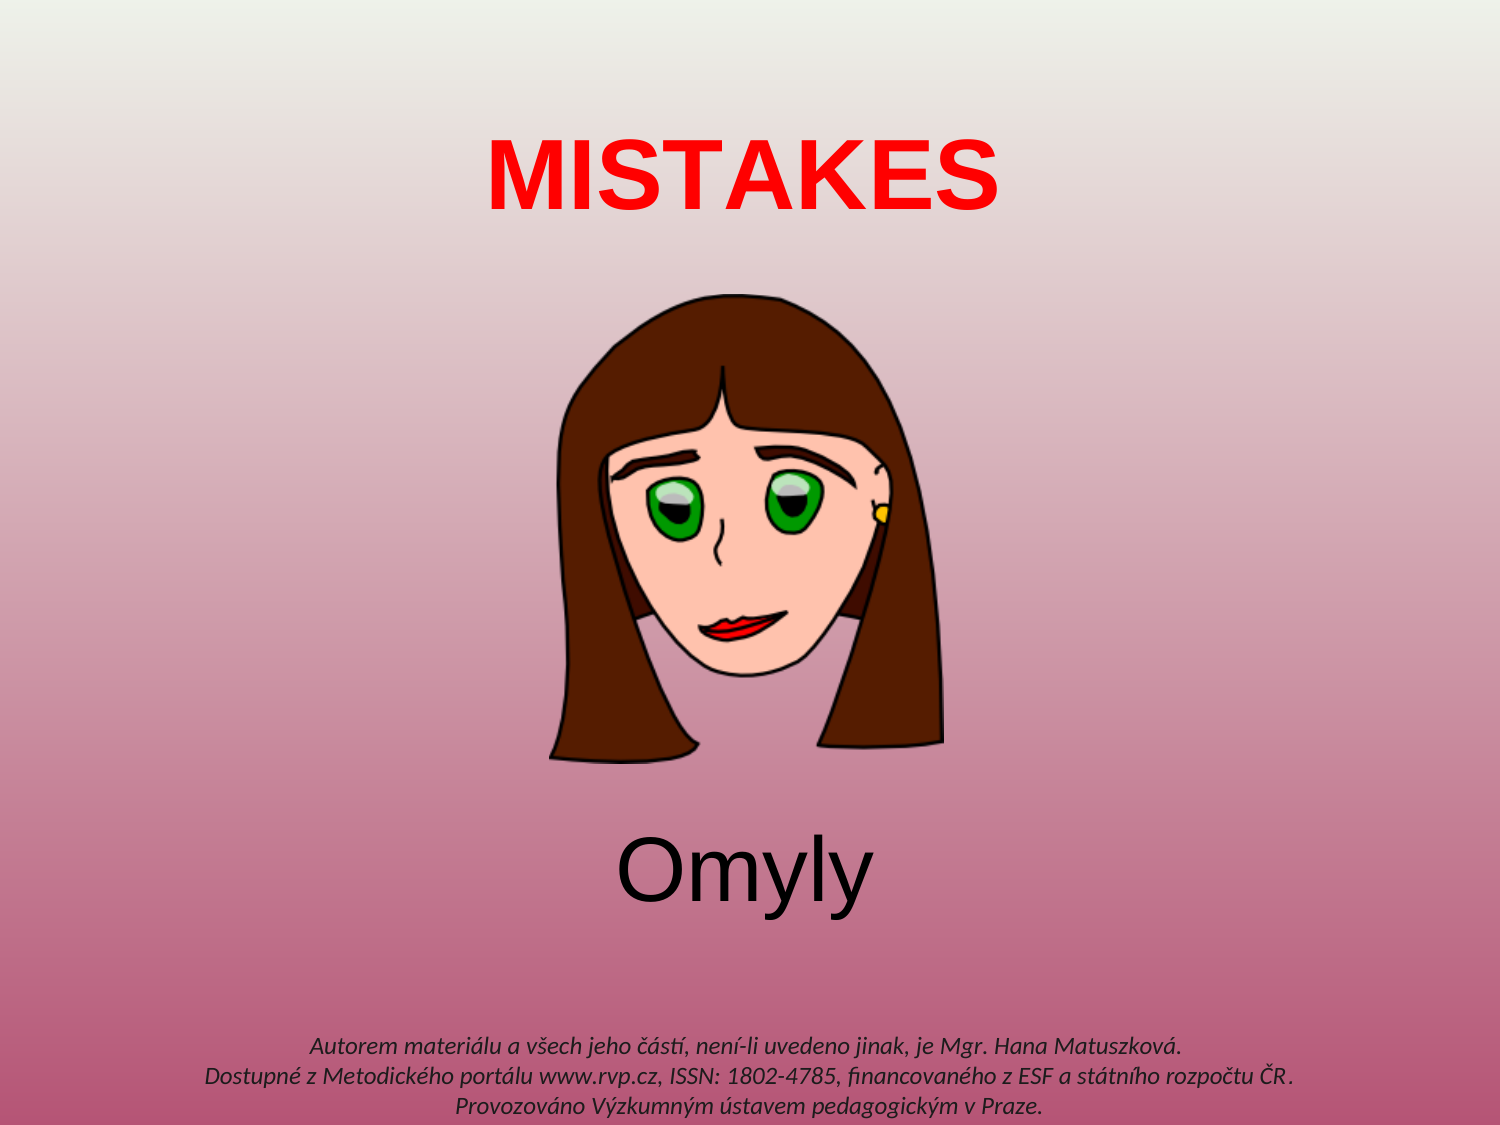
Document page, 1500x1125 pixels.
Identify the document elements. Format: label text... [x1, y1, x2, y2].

text_box Autorem materiálu a všech jeho částí, není-li uvedeno jinak, je Mgr. Hana Matuszková. Dostupné z Metodického portálu www.rvp.cz, ISSN: 1802-4785, financovaného z ESF a státního rozpočtu ČR. Provozováno Výzkumným ústavem pedagogickým v Praze. [53, 1023, 1447, 1125]
picture [549, 294, 944, 764]
text_box MISTAKES [470, 101, 1017, 238]
text_box Omyly [600, 802, 891, 928]
